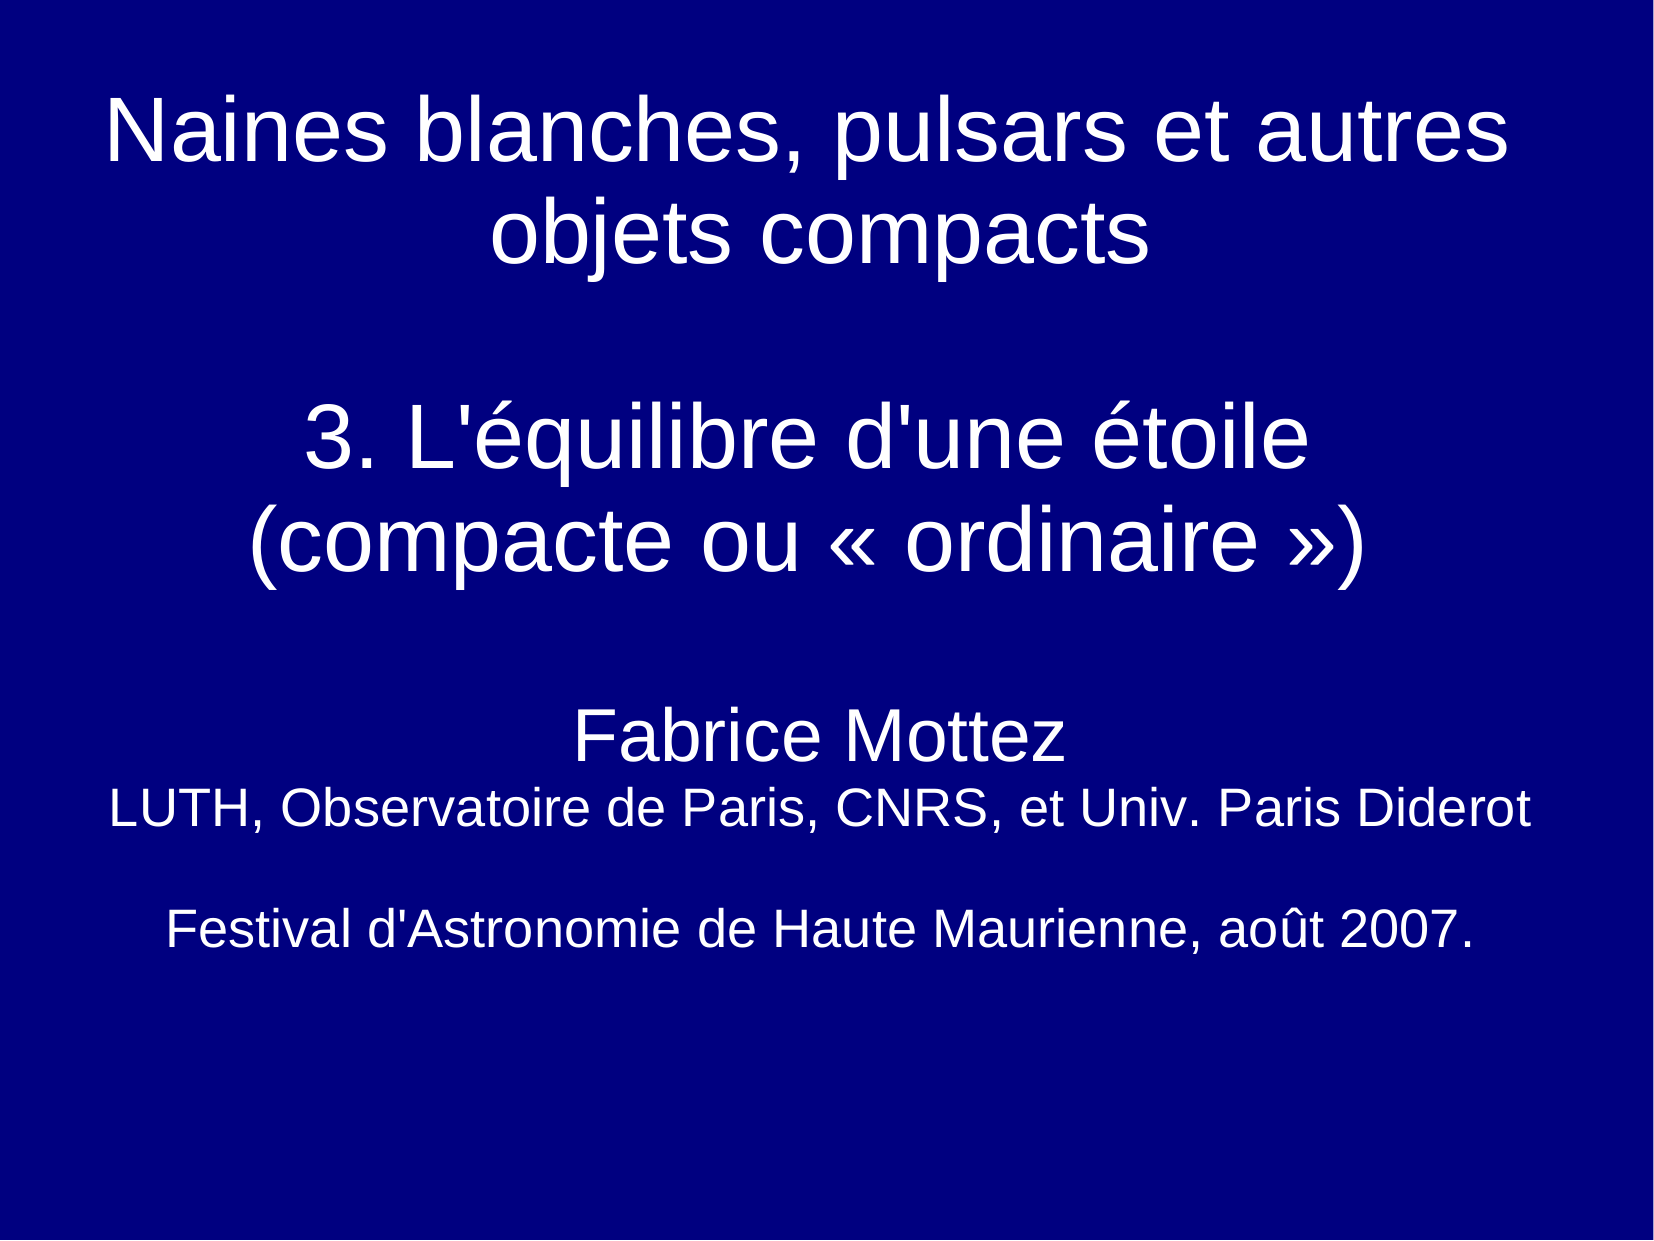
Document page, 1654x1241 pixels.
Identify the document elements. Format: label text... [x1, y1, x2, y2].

title Naines blanches, pulsars et autres objets compacts 3. L'équilibre d'une étoile (compacte ou « ordinaire ») Fabrice Mottez LUTH, Observatoire de Paris, CNRS, et Univ. Paris Diderot Festival d'Astronomie de Haute Maurienne, août 2007. [76, 78, 1565, 959]
